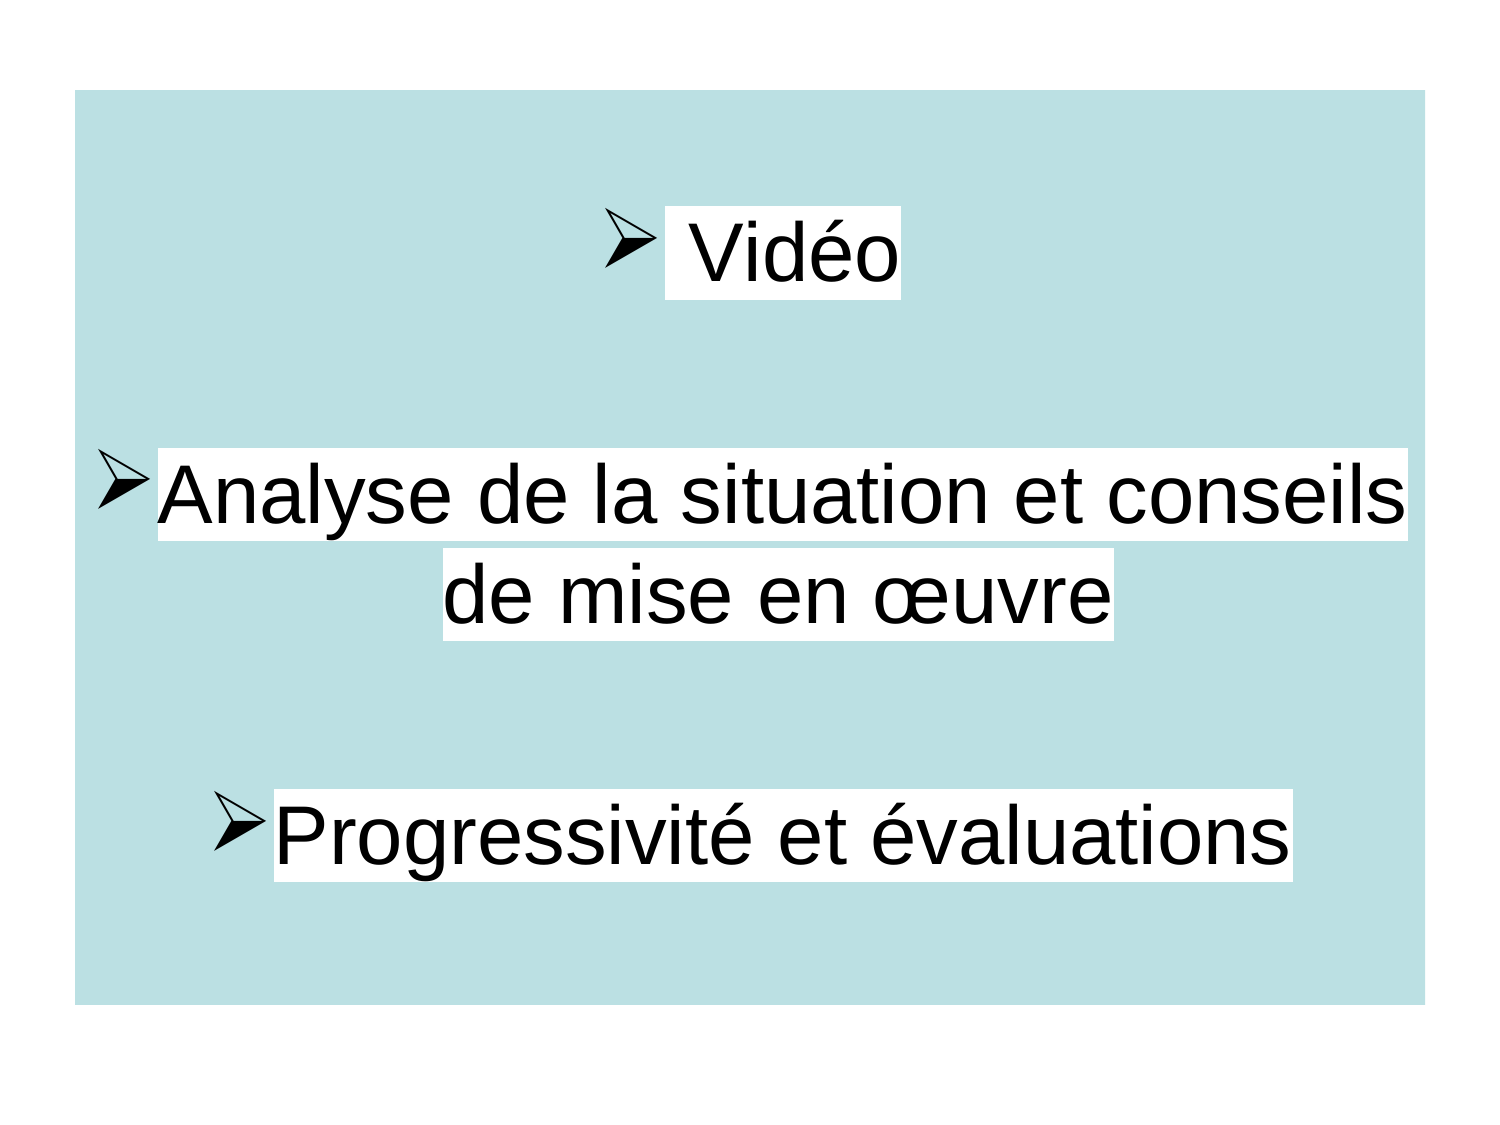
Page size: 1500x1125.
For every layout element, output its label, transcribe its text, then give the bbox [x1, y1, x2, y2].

list Vidéo Analyse de la situation et conseils de mise en œuvre Progressivité et évaluations [75, 90, 1426, 1005]
